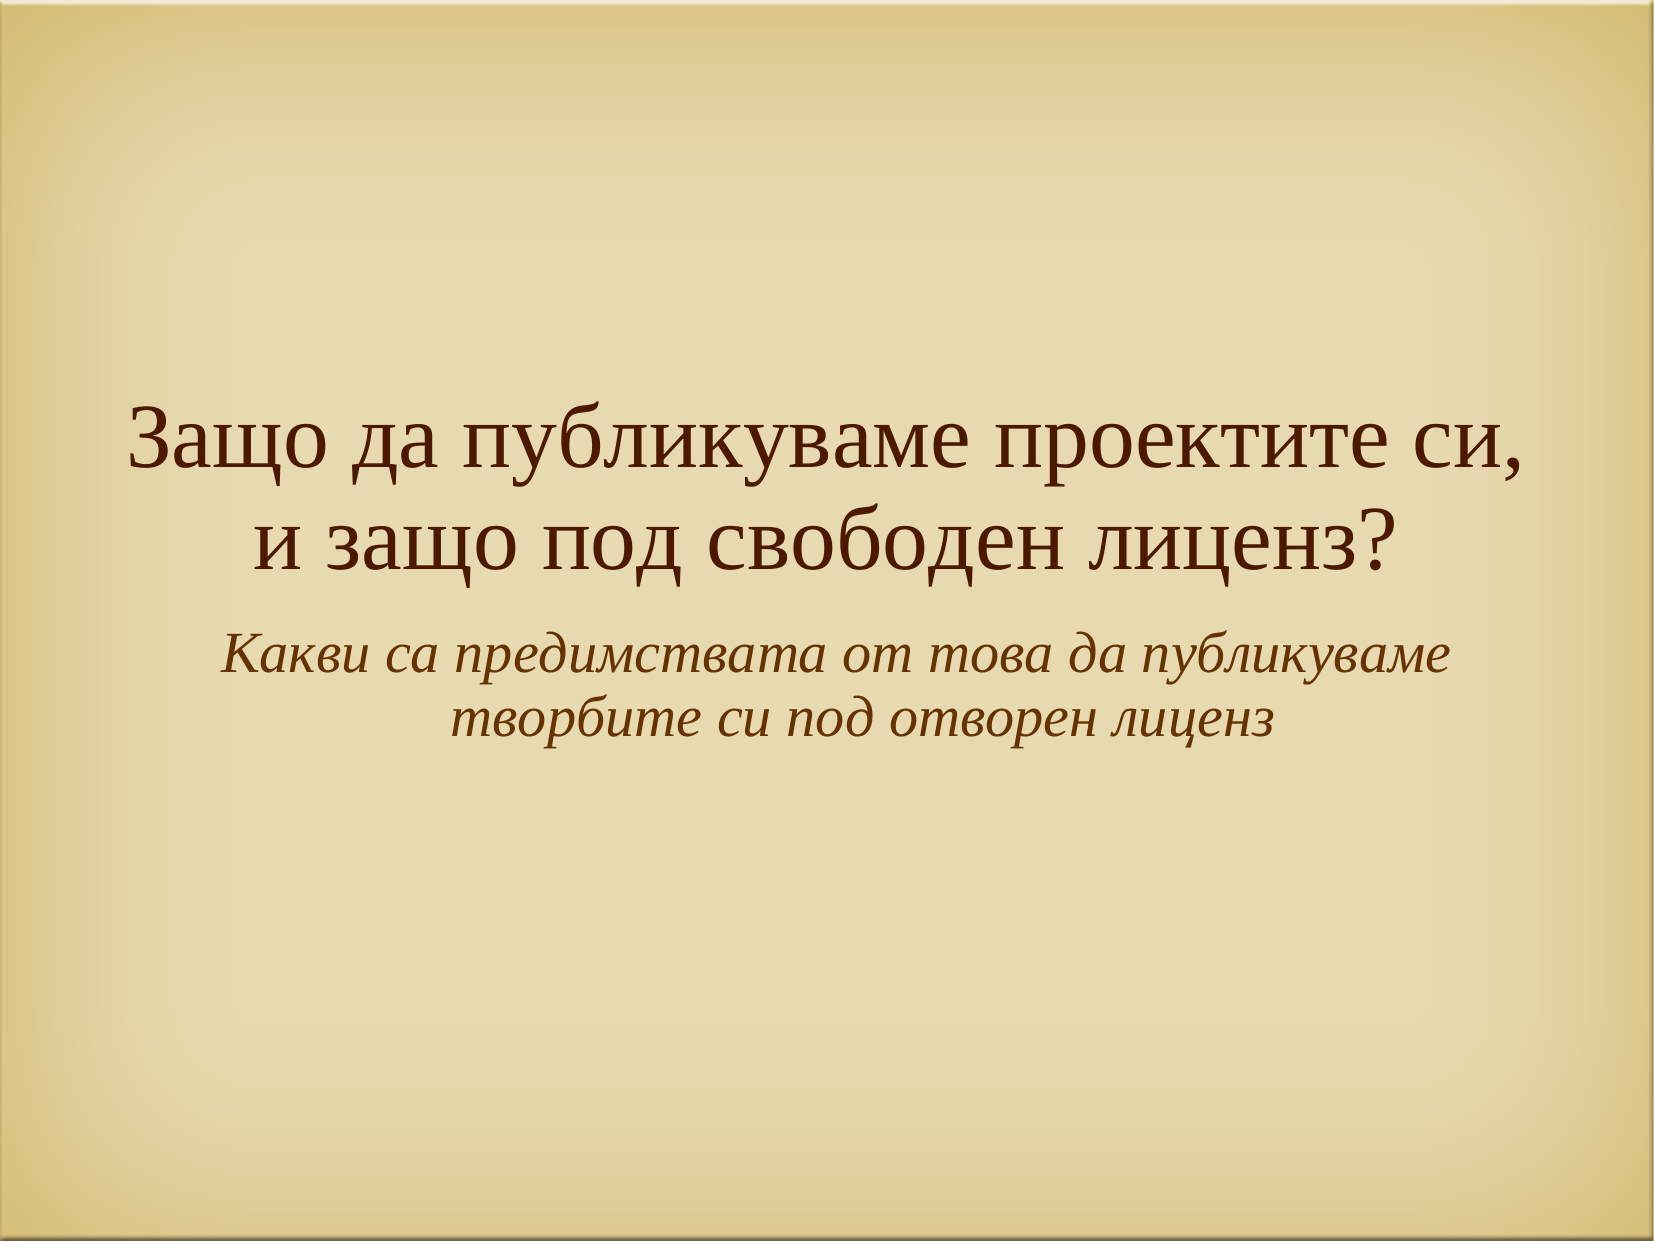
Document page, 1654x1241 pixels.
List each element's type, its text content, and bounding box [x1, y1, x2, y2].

list Какви са предимствата от това да публикуваме творбите си под отворен лиценз [121, 620, 1534, 1127]
title Защо да публикуваме проектите си, и защо под свободен лиценз? [120, 383, 1533, 591]
picture [0, 0, 1654, 1241]
